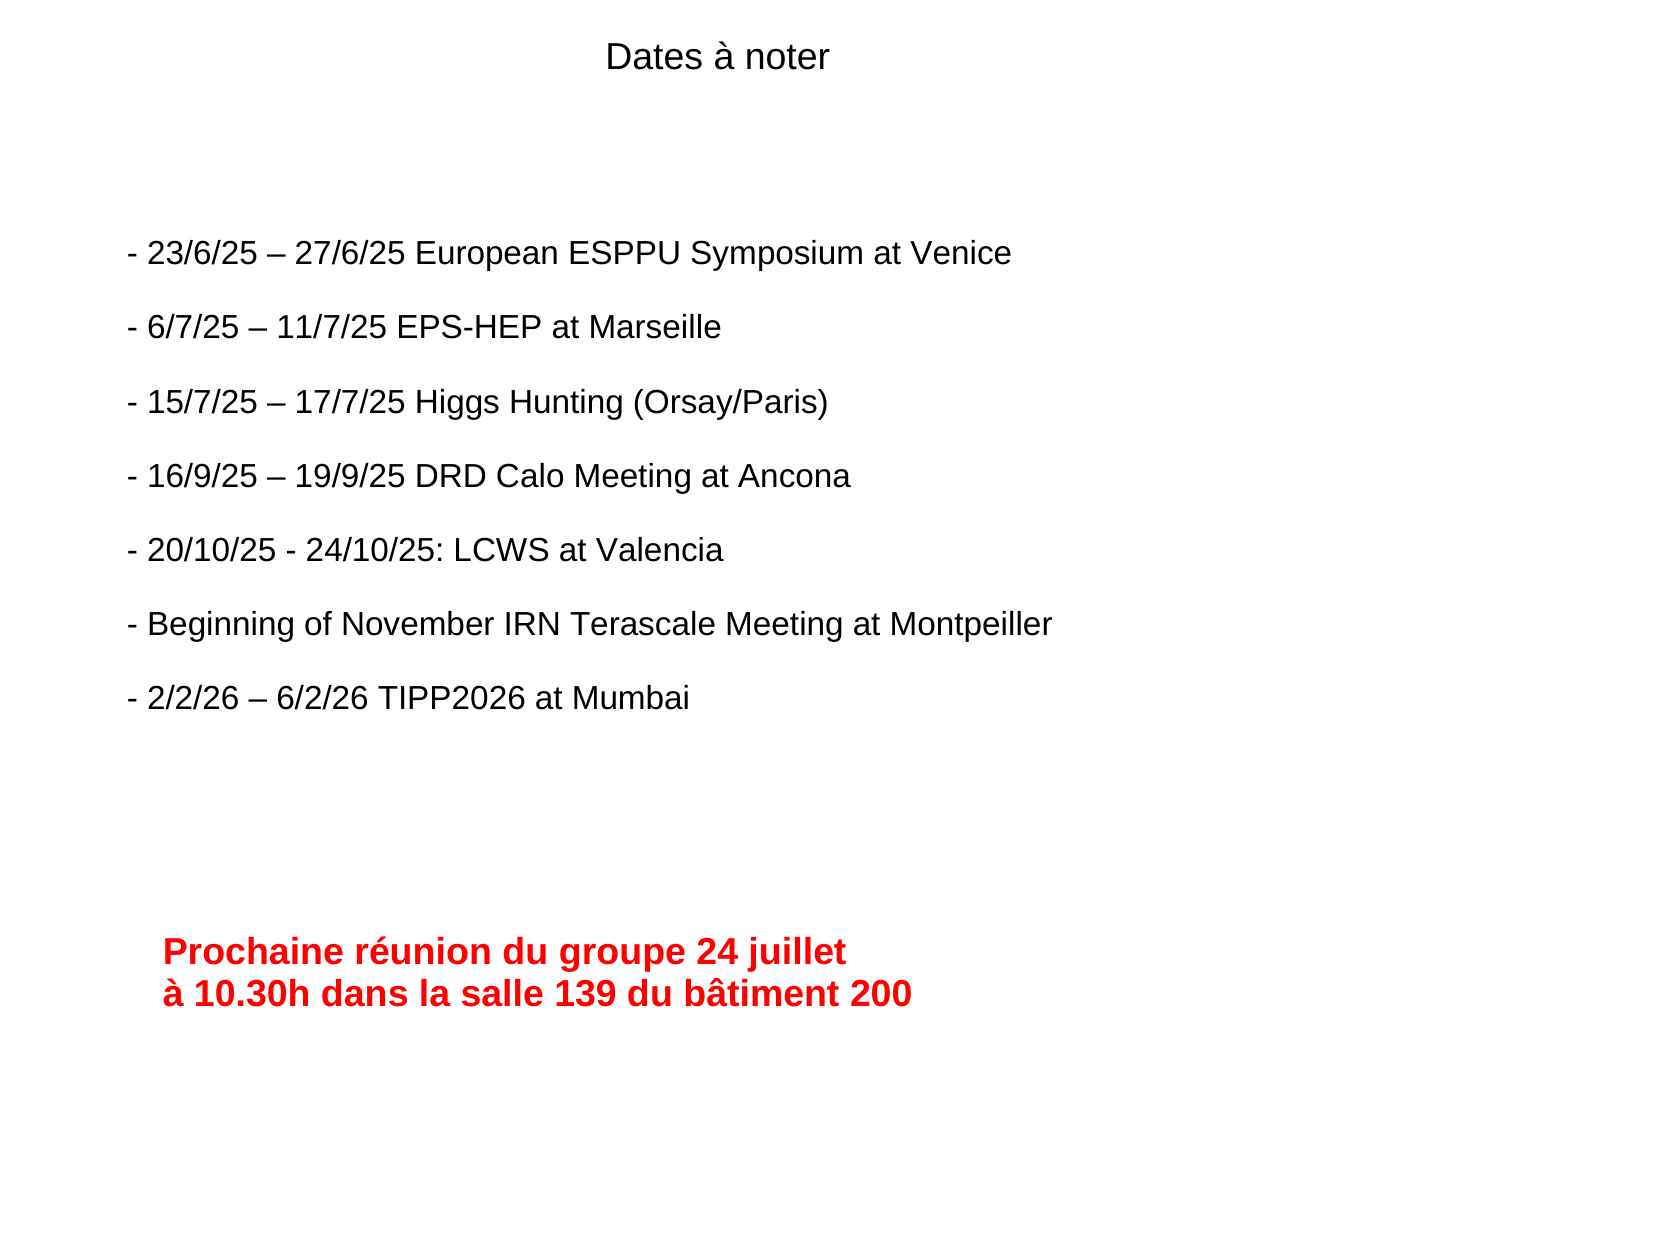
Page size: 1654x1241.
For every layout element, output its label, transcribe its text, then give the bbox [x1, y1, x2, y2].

text_box Dates à noter [590, 25, 846, 76]
text_box - 23/6/25 – 27/6/25 European ESPPU Symposium at Venice - 6/7/25 – 11/7/25 EPS-HEP at Marseille - 15/7/25 – 17/7/25 Higgs Hunting (Orsay/Paris) - 16/9/25 – 19/9/25 DRD Calo Meeting at Ancona - 20/10/25 - 24/10/25: LCWS at Valencia - Beginning of November IRN Terascale Meeting at Montpeiller - 2/2/26 – 6/2/26 TIPP2026 at Mumbai [112, 76, 1371, 924]
text_box Prochaine réunion du groupe 24 juillet à 10.30h dans la salle 139 du bâtiment 200 [148, 923, 1512, 981]
